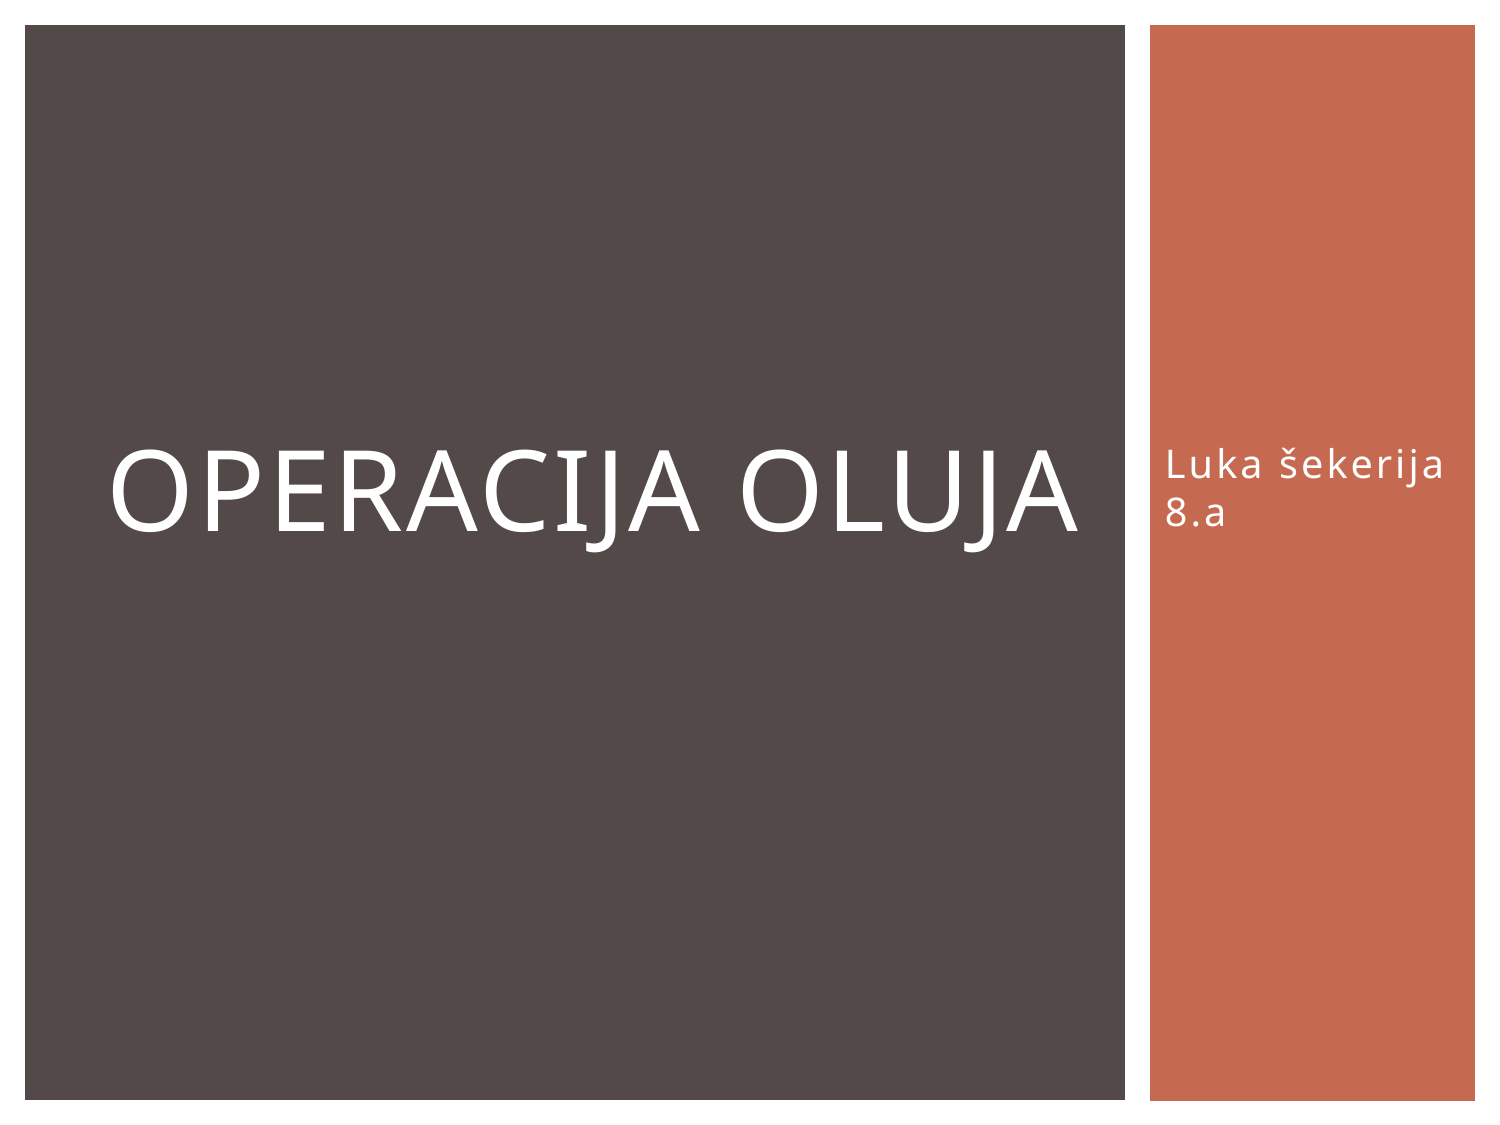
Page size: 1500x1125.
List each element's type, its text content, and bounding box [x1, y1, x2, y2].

title OPERACIJA OLUJA [75, 336, 1113, 637]
subtitle Luka šekerija 8.a [1149, 336, 1475, 637]
